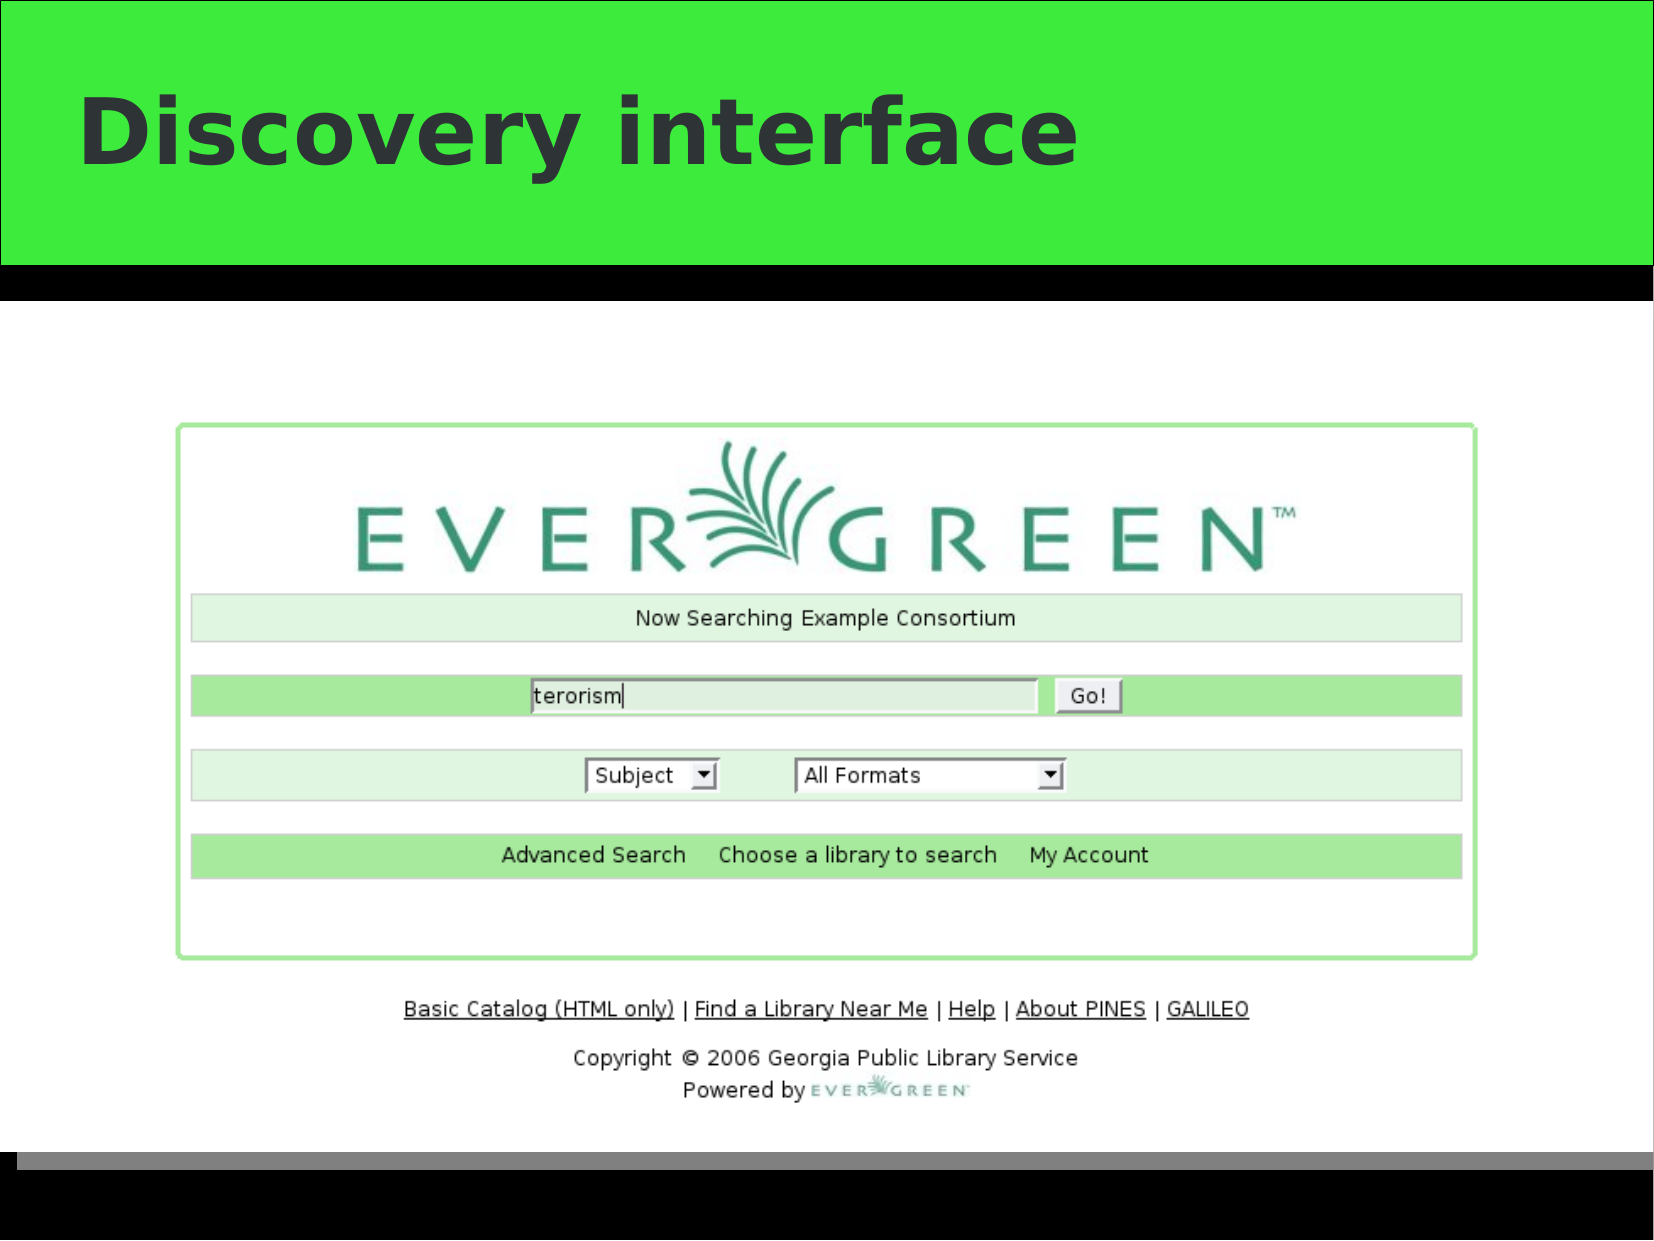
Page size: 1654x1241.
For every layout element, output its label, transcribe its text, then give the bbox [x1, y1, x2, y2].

title Discovery interface [76, 29, 1565, 237]
picture [0, 301, 1654, 1152]
